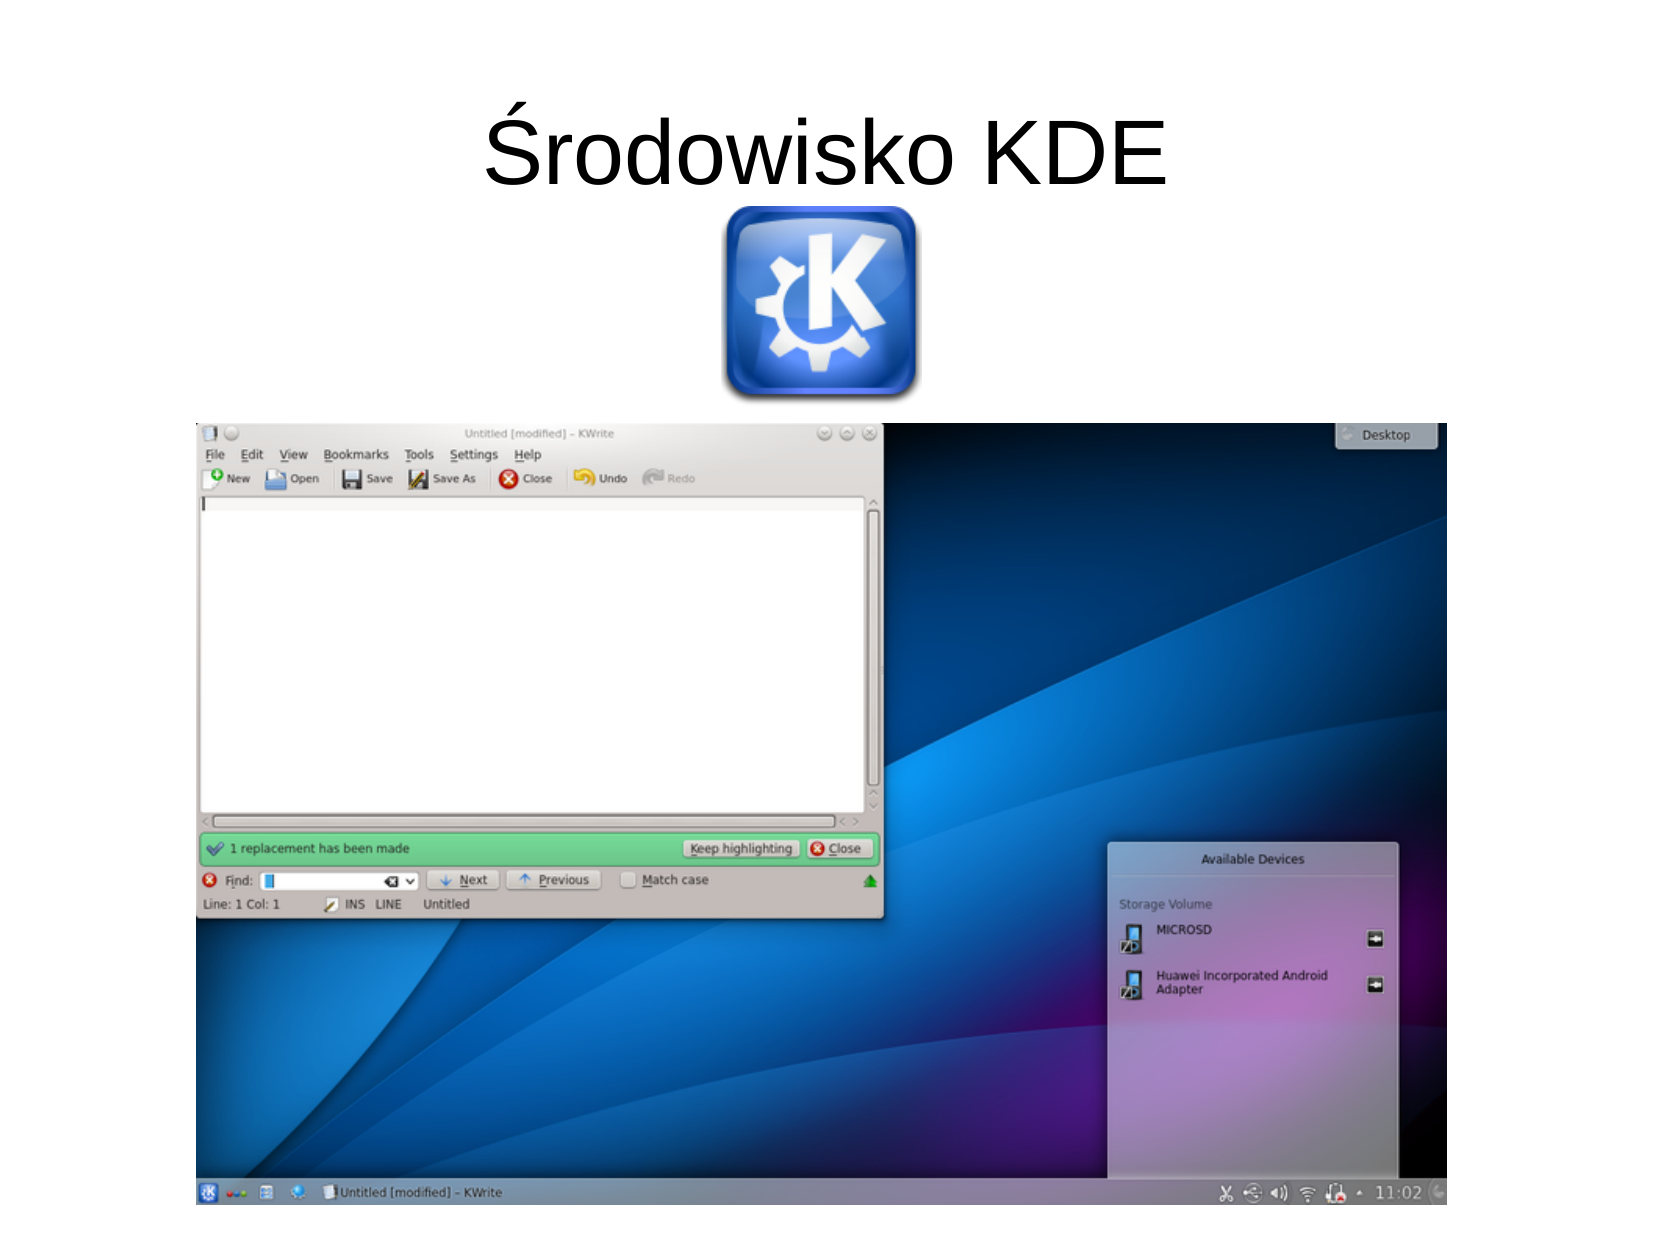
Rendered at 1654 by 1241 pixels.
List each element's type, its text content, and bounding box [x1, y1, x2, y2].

picture [196, 423, 1447, 1205]
picture [721, 206, 922, 407]
title Środowisko KDE [82, 49, 1571, 257]
